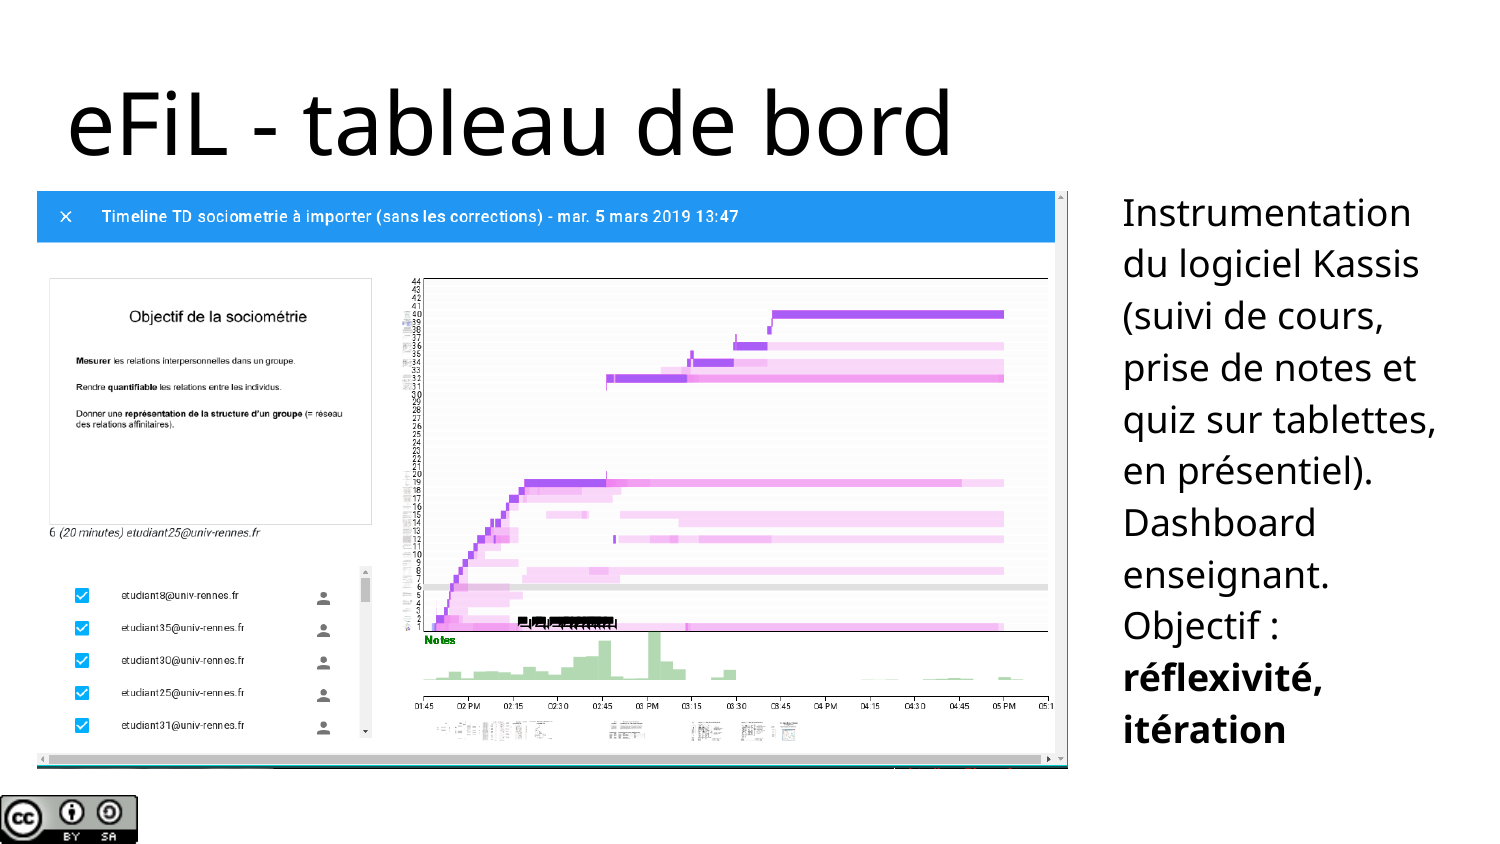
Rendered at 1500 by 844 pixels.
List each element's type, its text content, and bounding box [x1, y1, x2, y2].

picture [0, 795, 138, 844]
title eFiL - tableau de bord [51, 51, 1449, 189]
picture [37, 191, 1068, 769]
list Instrumentation du logiciel Kassis (suivi de cours, prise de notes et quiz sur tablettes, en présentiel). Dashboard enseignant. Objectif : réflexivité, itération [1107, 166, 1477, 728]
